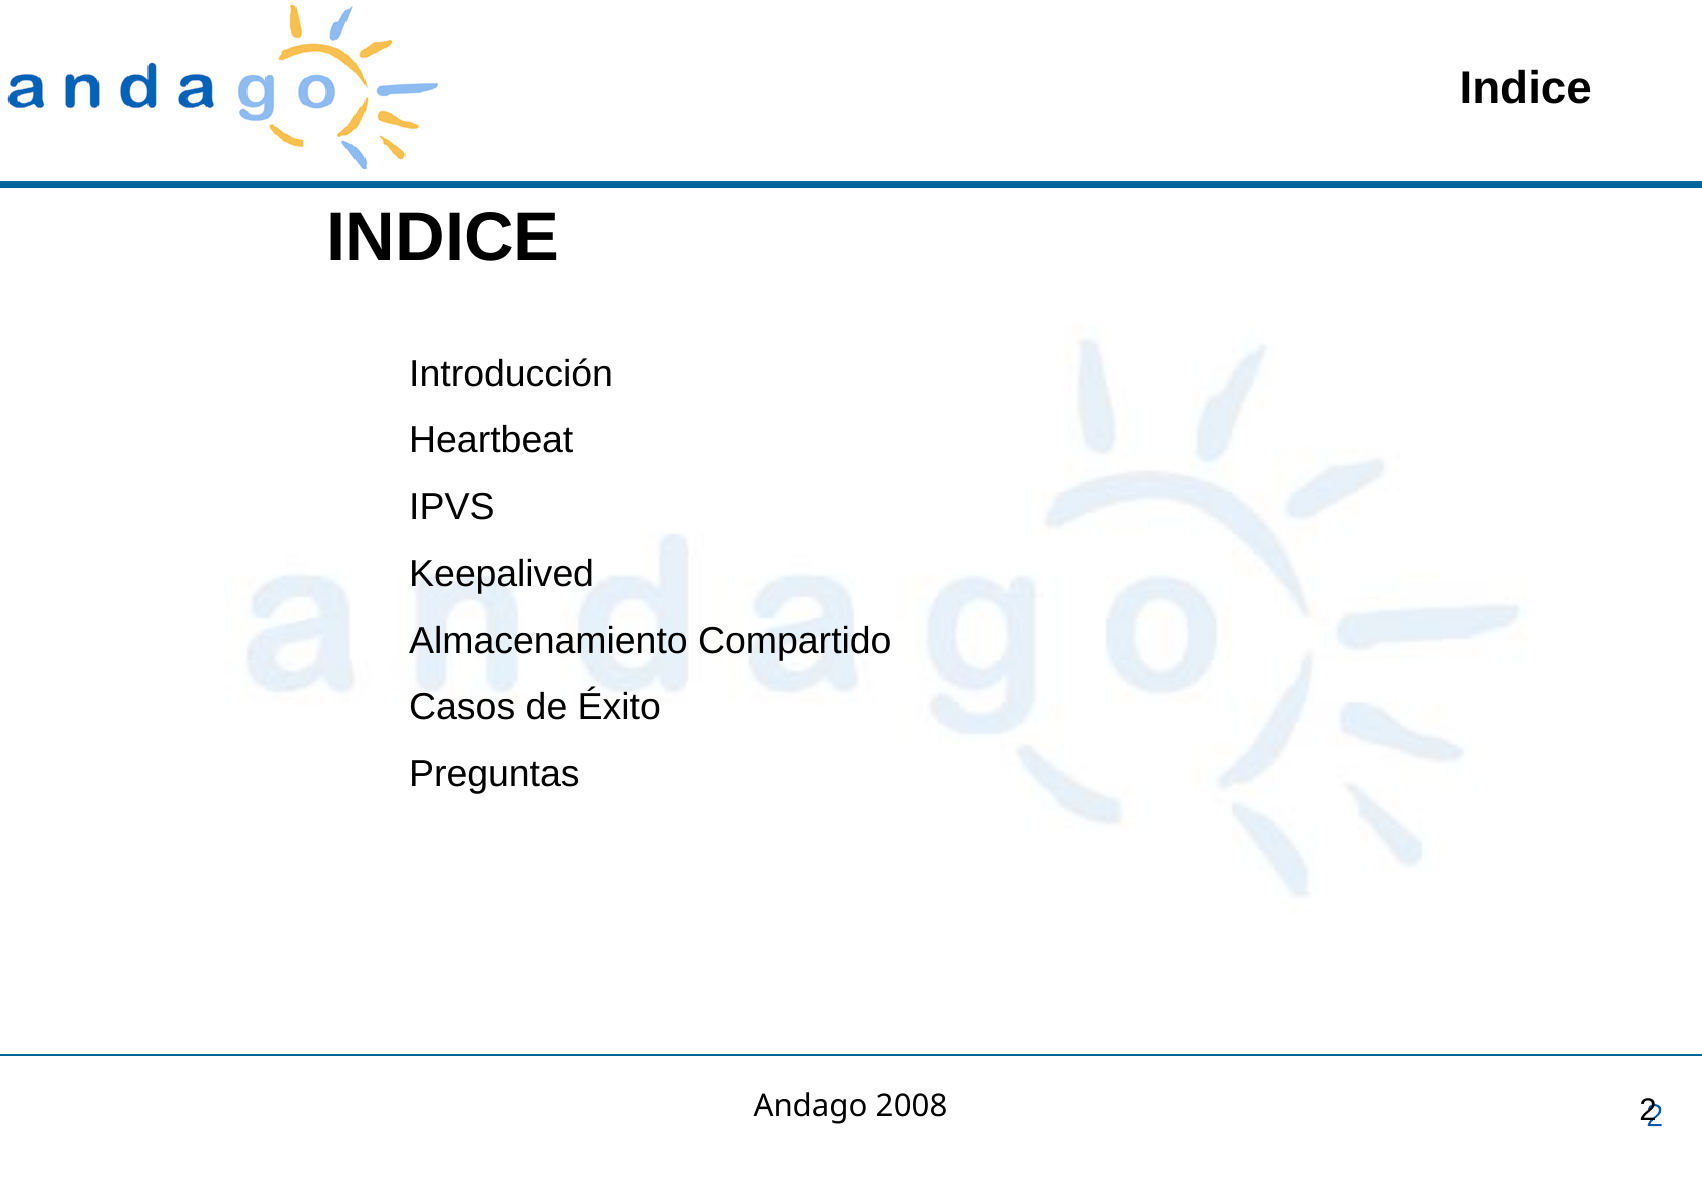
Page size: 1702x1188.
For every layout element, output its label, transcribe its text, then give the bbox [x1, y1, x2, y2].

picture [224, 324, 310, 919]
picture [1367, 324, 1538, 919]
list INDICE Introducción Heartbeat IPVS Keepalived Almacenamiento Compartido Casos de Éxito Preguntas [310, 208, 1367, 1025]
title Indice [0, 0, 1702, 184]
